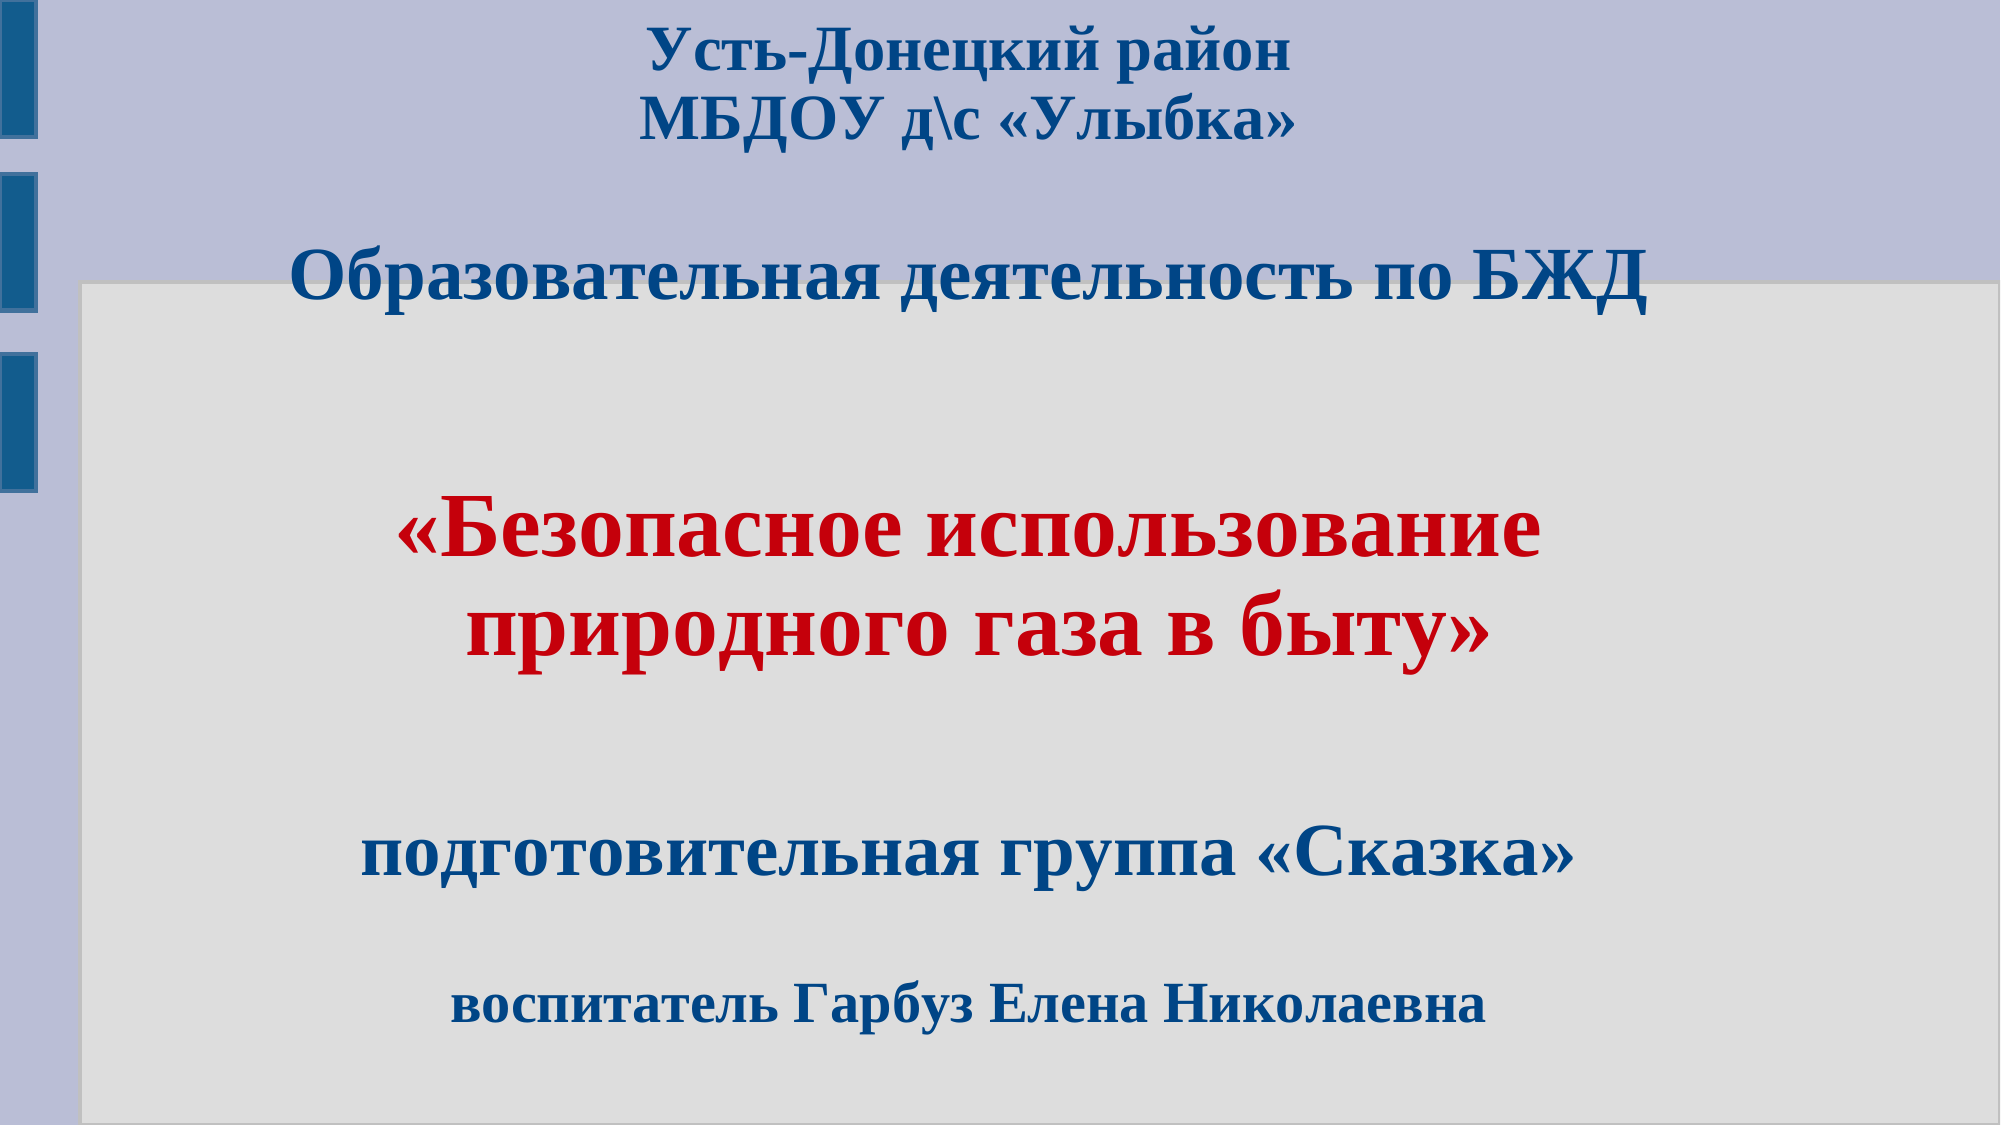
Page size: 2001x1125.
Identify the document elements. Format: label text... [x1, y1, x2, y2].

title Усть-Донецкий район МБДОУ д\с «Улыбка» Образовательная деятельность по БЖД «Безопасное использование природного газа в быту» подготовительная группа «Сказка» воспитатель Гарбуз Елена Николаевна [106, 7, 1832, 225]
